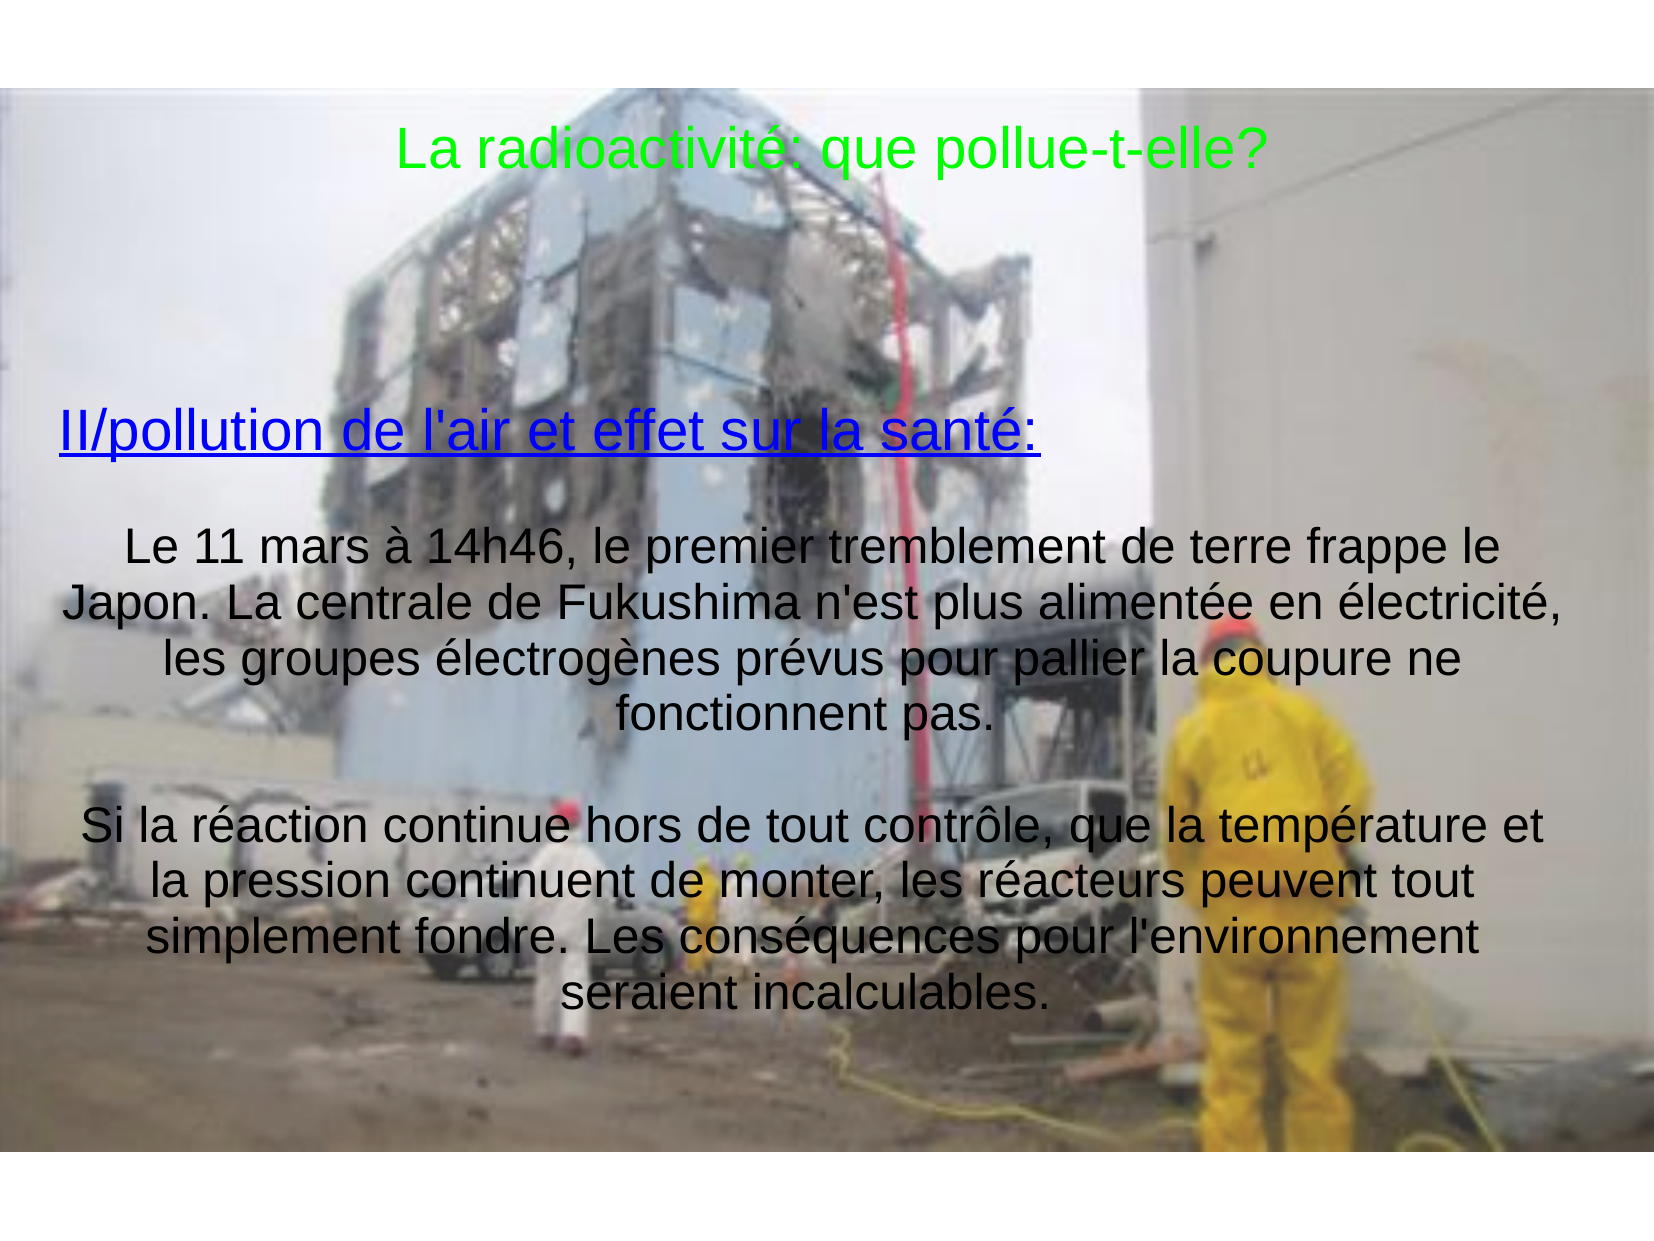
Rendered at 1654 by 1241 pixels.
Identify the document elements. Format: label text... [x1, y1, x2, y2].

picture [0, 88, 1654, 1152]
subtitle II/pollution de l'air et effet sur la santé: Le 11 mars à 14h46, le premier tremblement de terre frappe le Japon. La centrale de Fukushima n'est plus alimentée en électricité, les groupes électrogènes prévus pour pallier la coupure ne fonctionnent pas. Si la réaction continue hors de tout contrôle, que la température et la pression continuent de monter, les réacteurs peuvent tout simplement fondre. Les conséquences pour l'environnement seraient incalculables. [59, 236, 1567, 1182]
title La radioactivité: que pollue-t-elle? [88, 88, 1577, 209]
